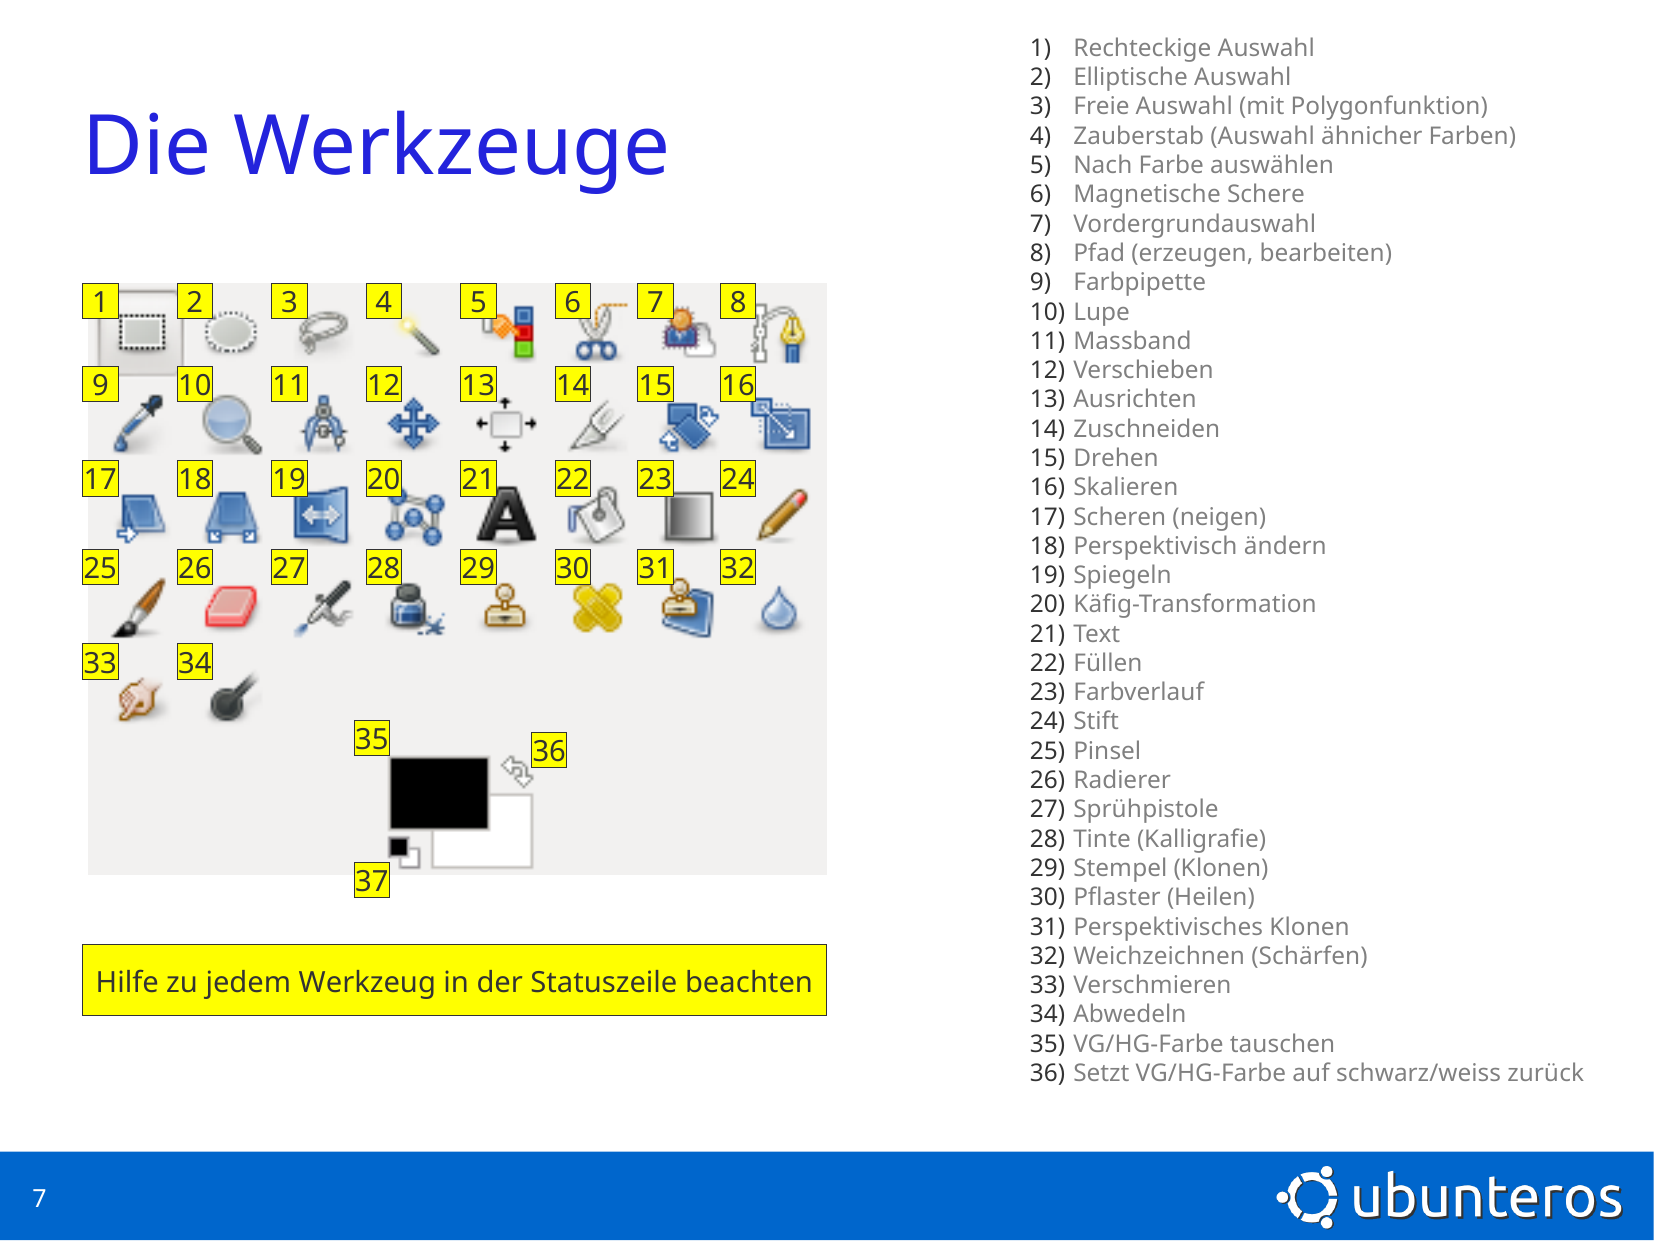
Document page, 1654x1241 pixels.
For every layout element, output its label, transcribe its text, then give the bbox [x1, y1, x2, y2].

text_box 37 [354, 862, 390, 898]
text_box 3 [271, 283, 308, 319]
text_box 19 [271, 460, 308, 497]
text_box Hilfe zu jedem Werkzeug in der Statuszeile beachten [82, 944, 827, 1016]
text_box 11 [271, 366, 308, 402]
text_box 9 [82, 366, 119, 402]
text_box 35 [354, 720, 390, 756]
text_box 29 [460, 549, 497, 585]
text_box 5 [460, 283, 497, 319]
text_box 23 [637, 460, 674, 497]
text_box 31 [637, 549, 674, 585]
text_box 28 [366, 549, 402, 585]
text_box 34 [177, 643, 213, 680]
picture [88, 283, 827, 875]
text_box 20 [366, 460, 402, 497]
text_box 15 [637, 366, 674, 402]
list Rechteckige Auswahl Elliptische Auswahl Freie Auswahl (mit Polygonfunktion) Zauberstab (Auswahl ähnicher Farben) Nach Farbe auswählen Magnetische Schere Vordergrundauswahl Pfad (erzeugen, bearbeiten) Farbpipette Lupe Massband Verschieben Ausrichten Zuschneiden Drehen Skalieren Scheren (neigen) Perspektivisch ändern Spiegeln Käfig-Transformation Text Füllen Farbverlauf Stift Pinsel Radierer Sprühpistole Tinte (Kalligrafie) Stempel (Klonen) Pflaster (Heilen) Perspektivisches Klonen Weichzeichnen (Schärfen) Verschmieren Abwedeln VG/HG-Farbe tauschen Setzt VG/HG-Farbe auf schwarz/weiss zurück [1021, 23, 1601, 1146]
picture [1269, 1157, 1635, 1235]
text_box 33 [82, 643, 119, 680]
text_box 13 [460, 366, 497, 402]
text_box 27 [271, 549, 308, 585]
text_box 12 [366, 366, 402, 402]
text_box 22 [555, 460, 591, 497]
text_box 4 [366, 283, 402, 319]
text_box 17 [82, 460, 119, 497]
text_box 10 [177, 366, 213, 402]
text_box 32 [720, 549, 756, 585]
text_box 14 [555, 366, 591, 402]
text_box 2 [177, 283, 213, 319]
text_box 18 [177, 460, 213, 497]
text_box 1 [82, 283, 119, 319]
text_box 30 [555, 549, 591, 585]
text_box 8 [720, 283, 756, 319]
text_box 36 [531, 732, 567, 768]
text_box 25 [82, 549, 119, 585]
title Die Werkzeuge [82, 37, 1021, 245]
text_box 26 [177, 549, 213, 585]
text_box 21 [460, 460, 497, 497]
text_box 24 [720, 460, 756, 497]
text_box 6 [555, 283, 591, 319]
text_box 7 [637, 283, 674, 319]
text_box 16 [720, 366, 756, 402]
